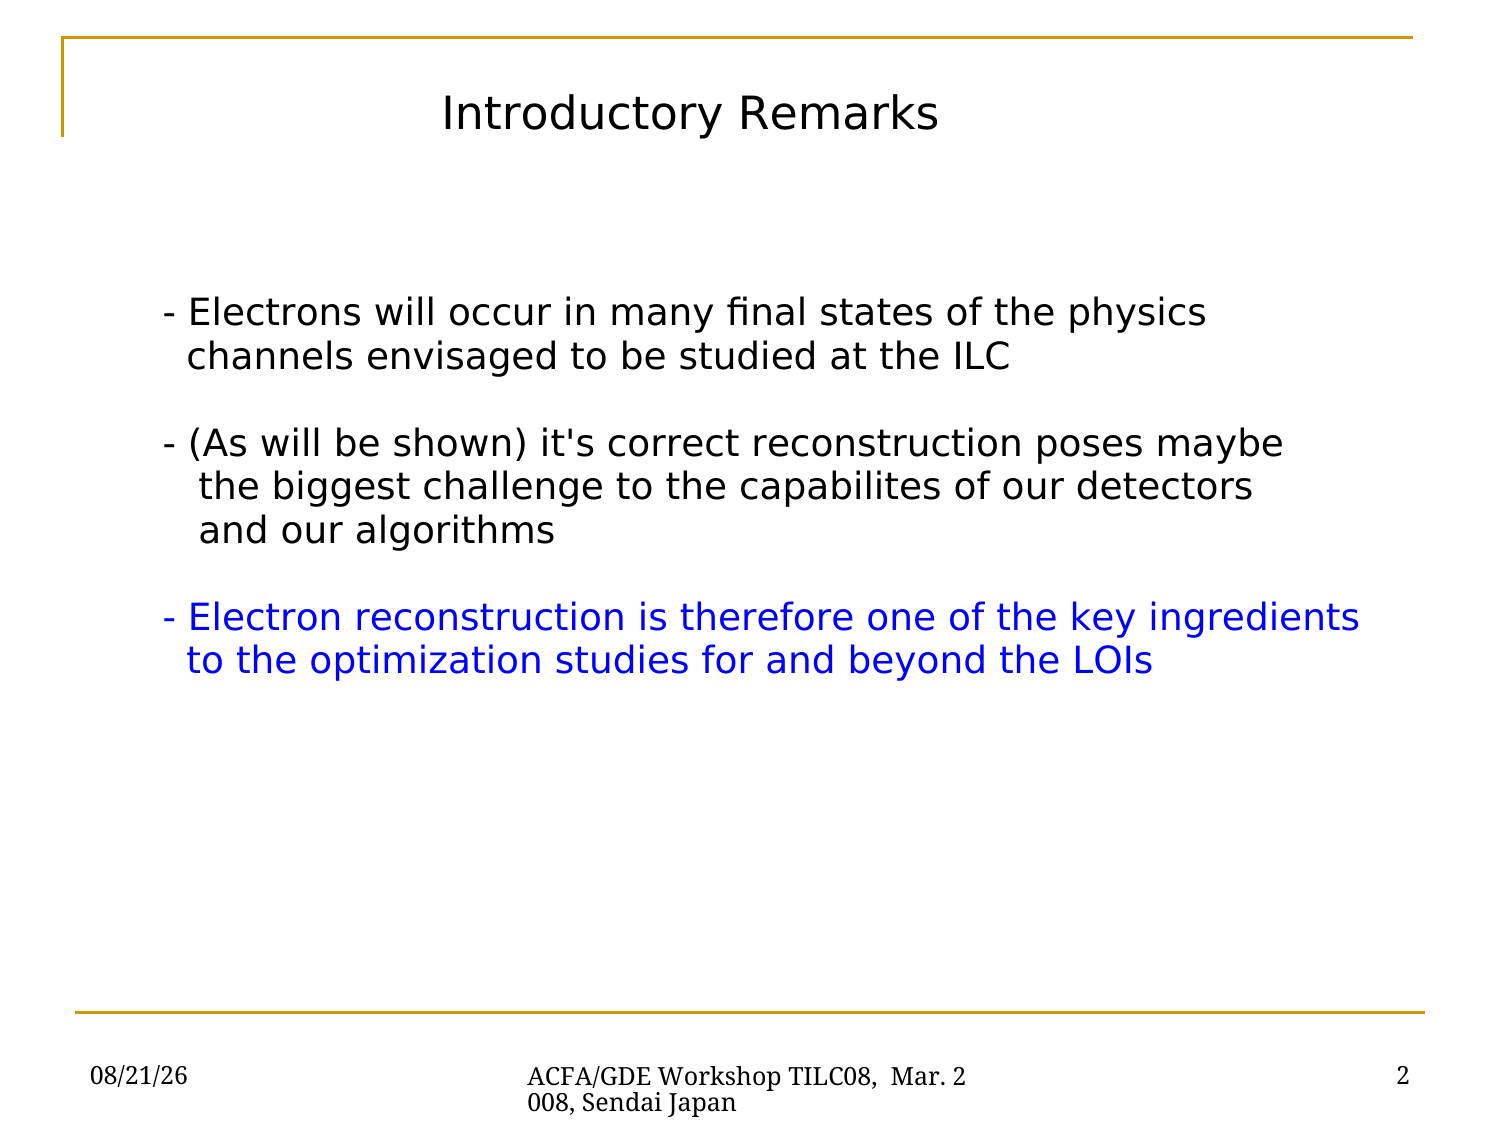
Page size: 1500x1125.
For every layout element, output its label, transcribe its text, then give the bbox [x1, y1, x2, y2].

text_box Introductory Remarks [426, 79, 945, 148]
text_box - Electrons will occur in many final states of the physics channels envisaged to be studied at the ILC - (As will be shown) it's correct reconstruction poses maybe the biggest challenge to the capabilites of our detectors and our algorithms - Electron reconstruction is therefore one of the key ingredients to the optimization studies for and beyond the LOIs [147, 283, 1350, 691]
